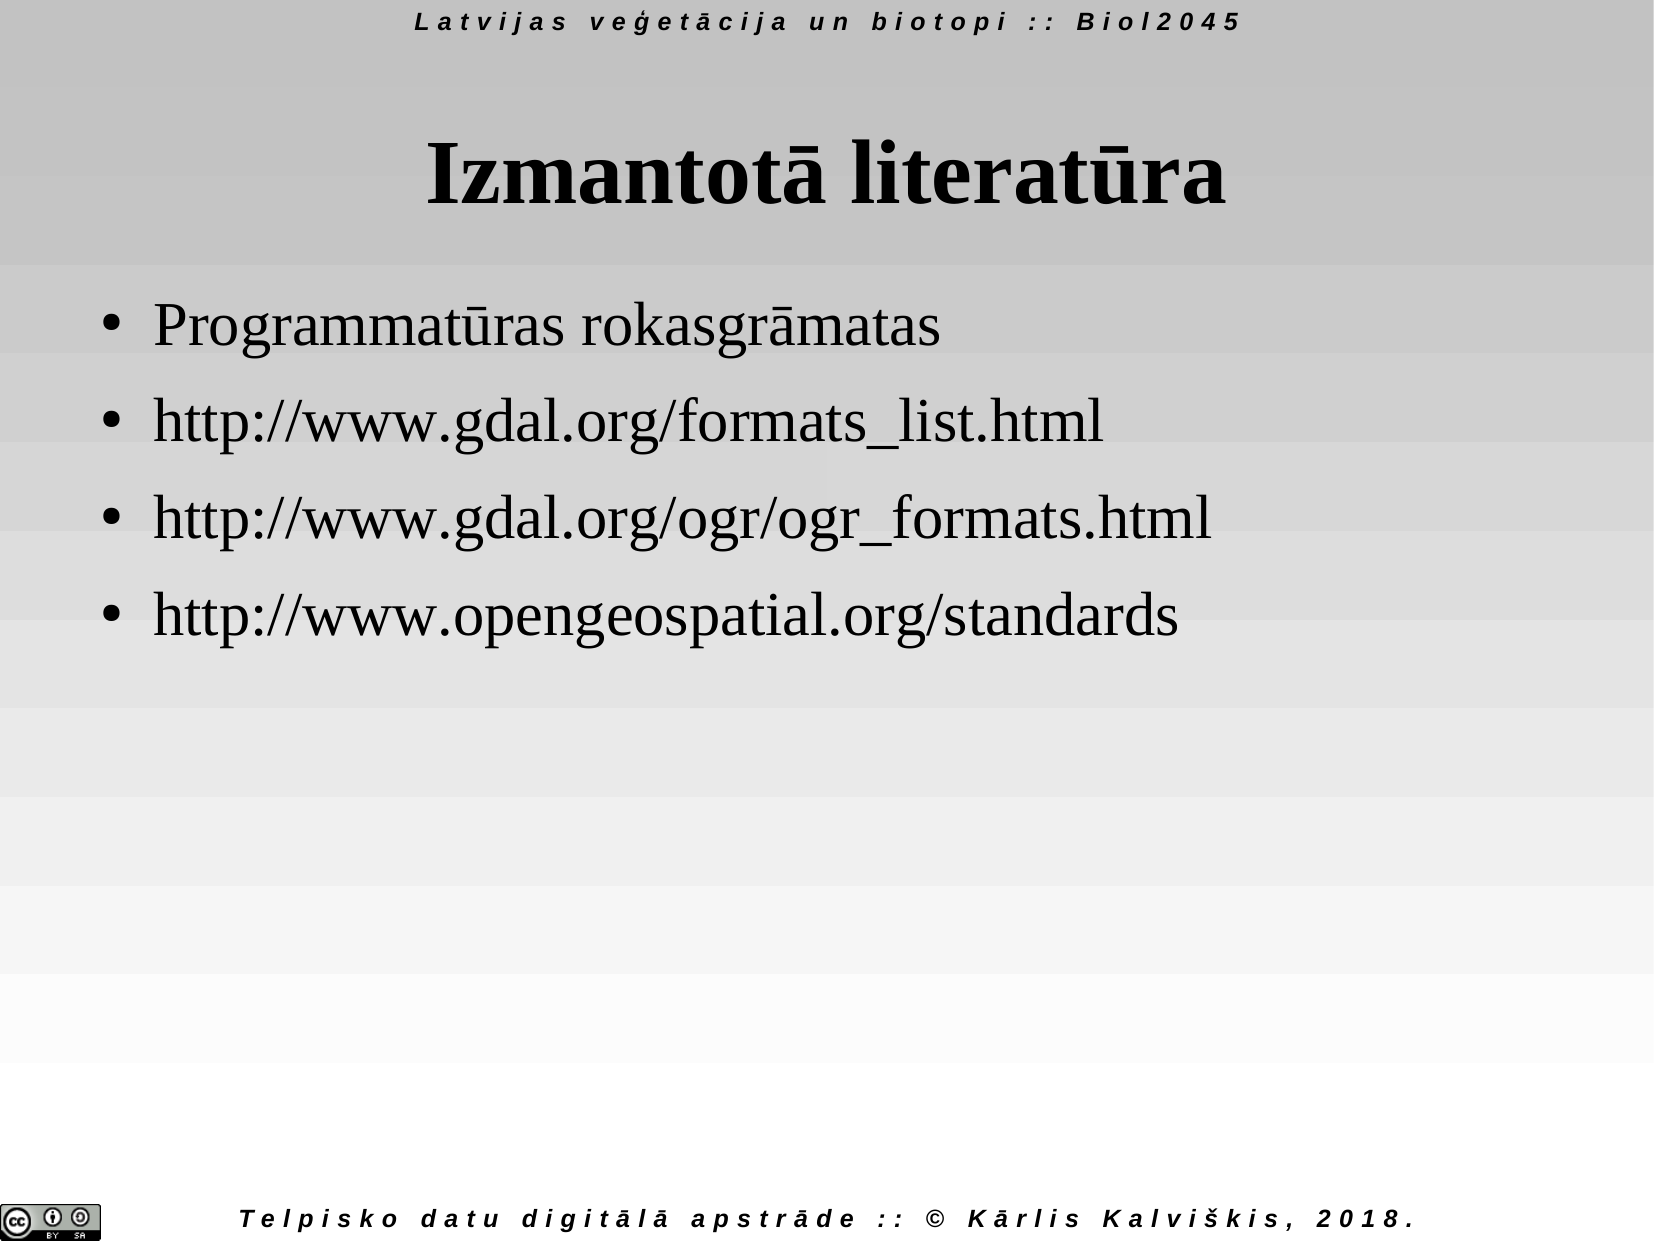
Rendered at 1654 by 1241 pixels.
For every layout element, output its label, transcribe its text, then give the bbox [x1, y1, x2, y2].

title Izmantotā literatūra [29, 49, 1625, 296]
picture [0, 0, 1654, 1241]
list Programmatūras rokasgrāmatas http://www.gdal.org/formats_list.html http://www.gdal.org/ogr/ogr_formats.html http://www.opengeospatial.org/standards [82, 289, 1571, 1113]
